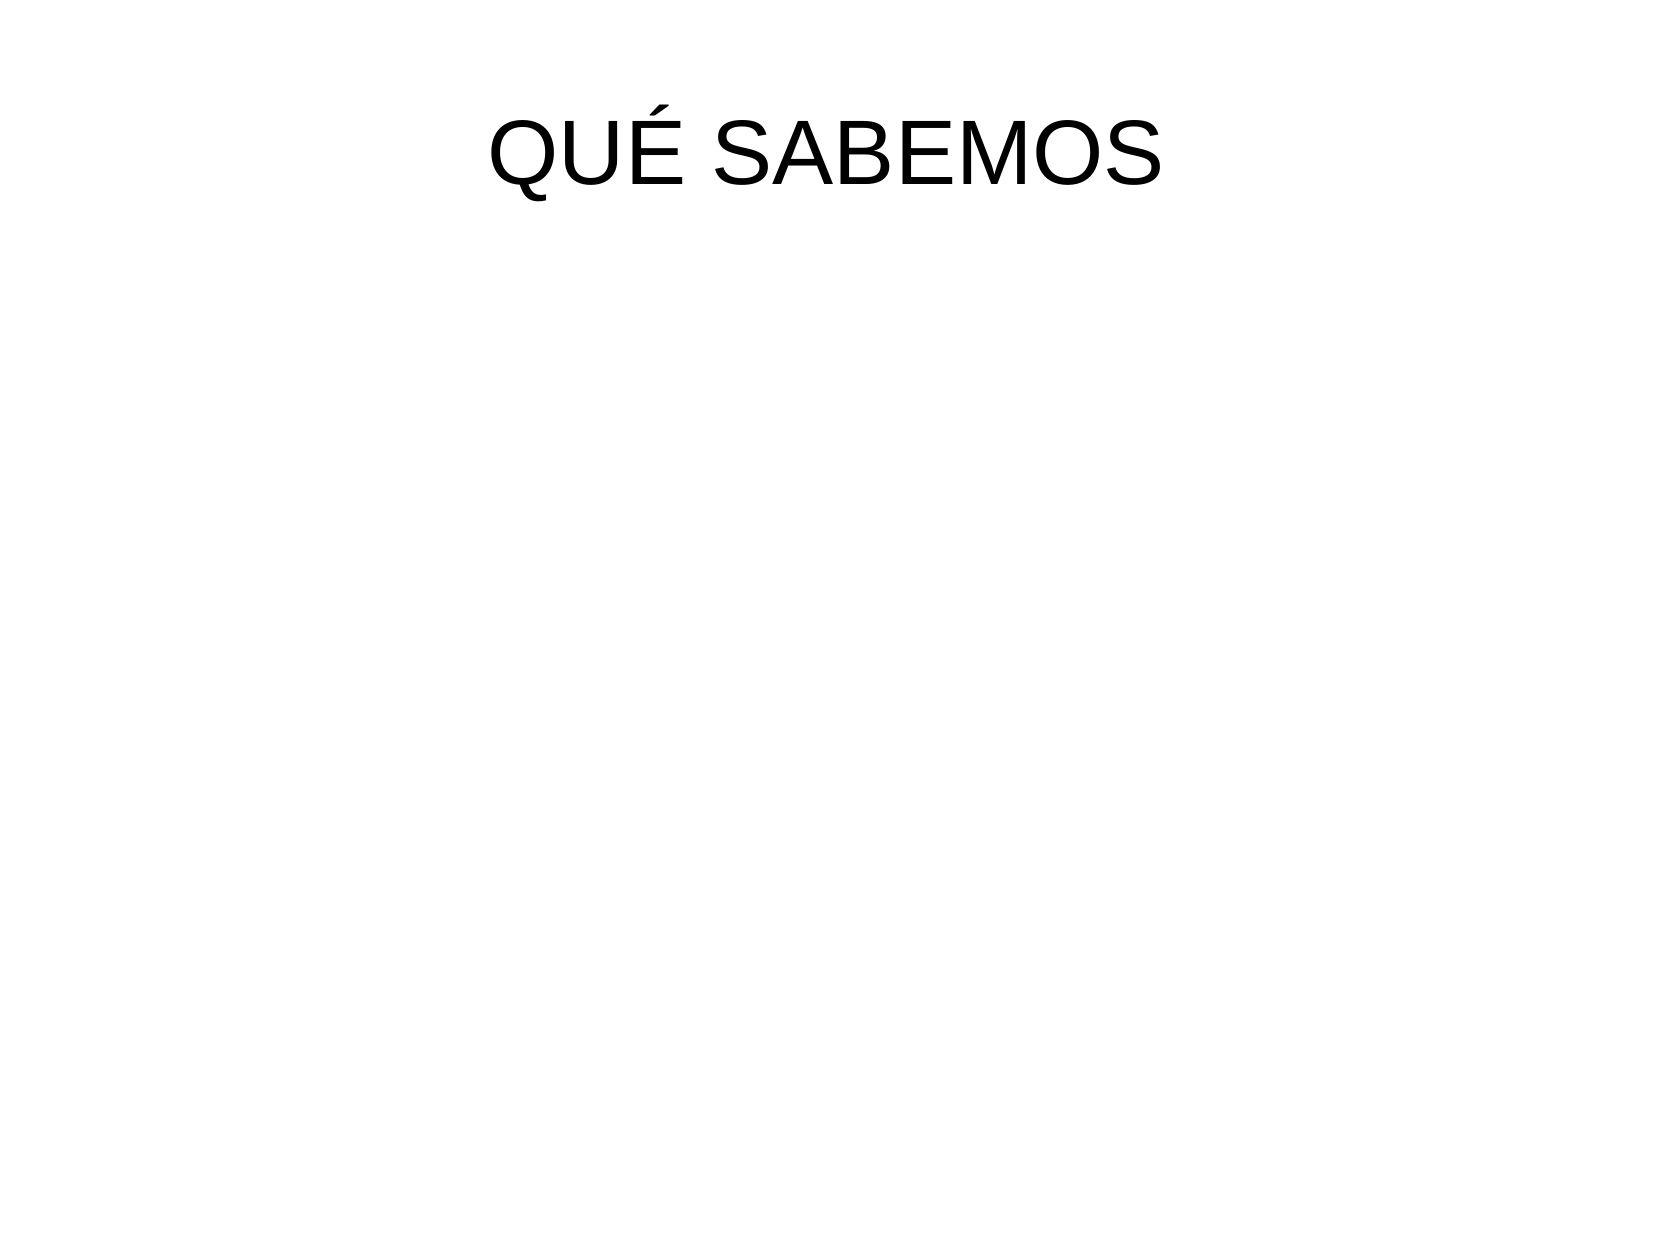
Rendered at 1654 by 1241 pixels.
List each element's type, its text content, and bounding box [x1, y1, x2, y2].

title QUÉ SABEMOS [82, 56, 1571, 250]
